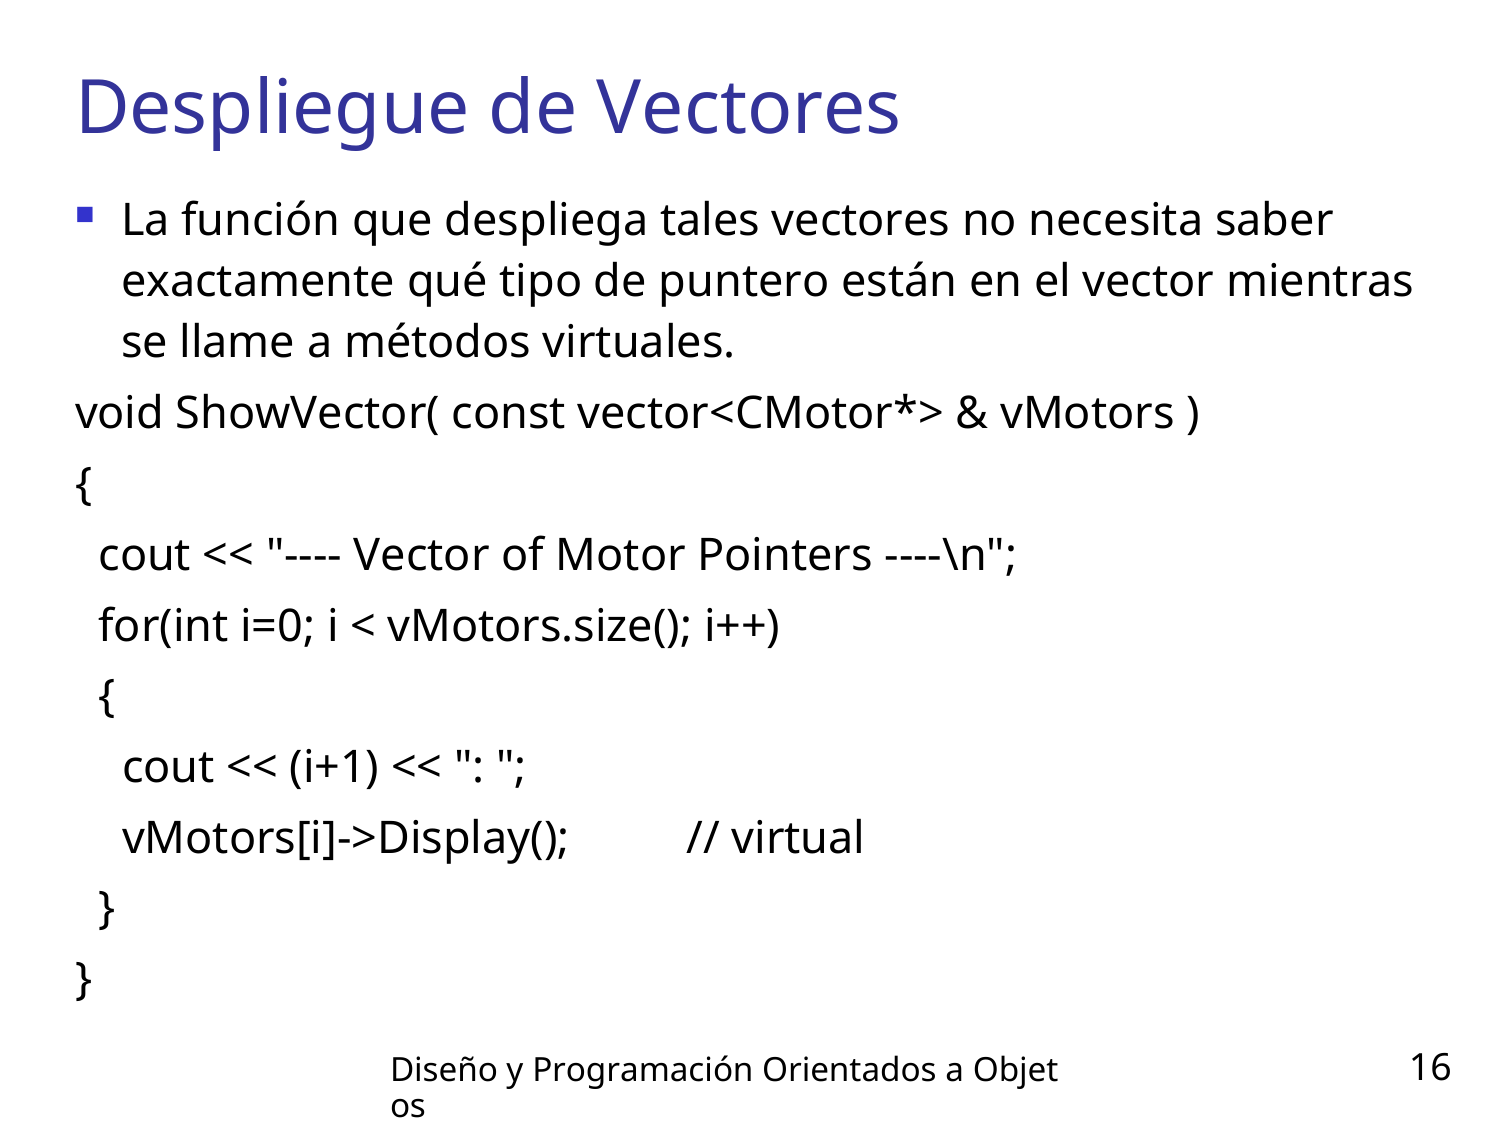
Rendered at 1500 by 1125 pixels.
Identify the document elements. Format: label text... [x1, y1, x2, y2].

title Despliegue de Vectores [75, 18, 1466, 181]
list La función que despliega tales vectores no necesita saber exactamente qué tipo de puntero están en el vector mientras se llame a métodos virtuales. void ShowVector( const vector<CMotor*> & vMotors )‏ { cout << "---- Vector of Motor Pointers ----\n"; for(int i=0; i < vMotors.size(); i++)‏ { cout << (i+1) << ": "; vMotors[i]->Display(); // virtual } } [75, 187, 1462, 1013]
